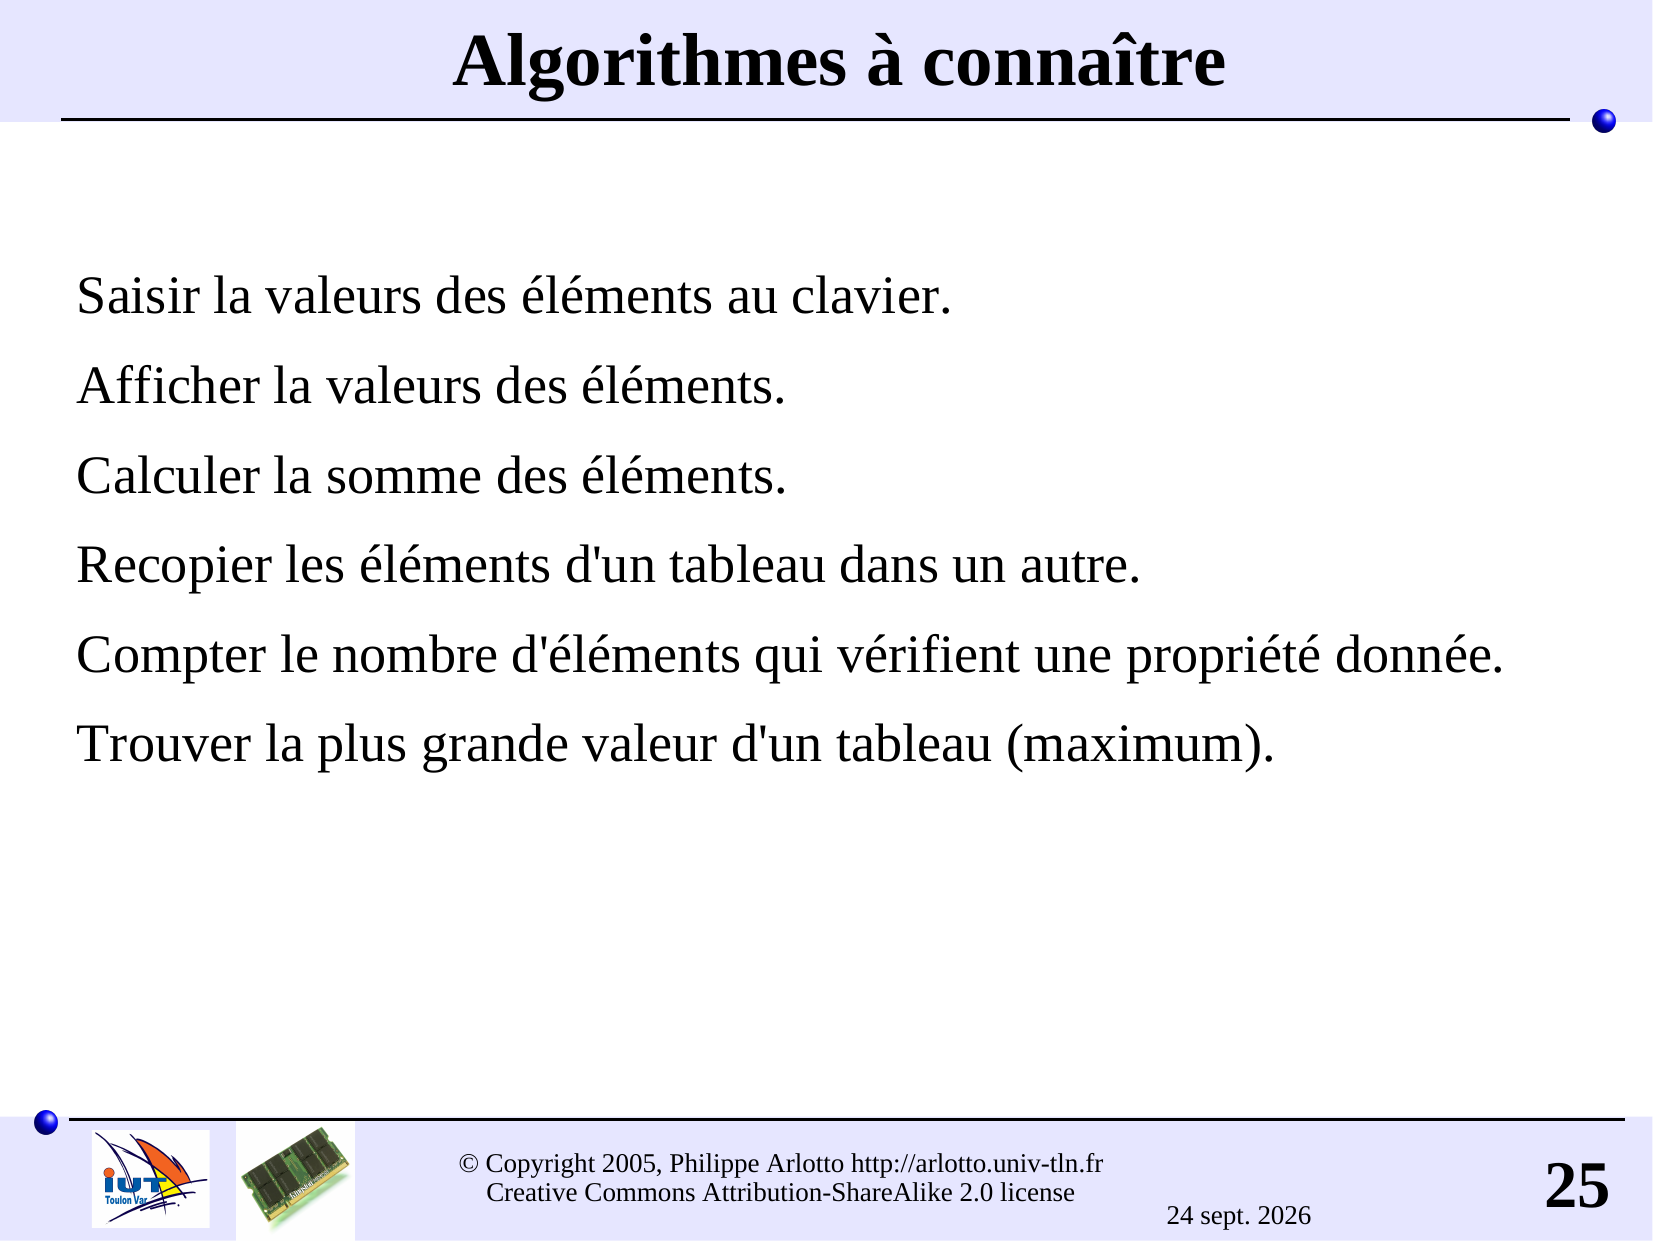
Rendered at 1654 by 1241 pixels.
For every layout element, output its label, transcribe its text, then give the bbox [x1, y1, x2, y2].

picture [236, 1121, 355, 1241]
list Saisir la valeurs des éléments au clavier. Afficher la valeurs des éléments. Calculer la somme des éléments. Recopier les éléments d'un tableau dans un autre. Compter le nombre d'éléments qui vérifient une propriété donnée. Trouver la plus grande valeur d'un tableau (maximum). [59, 265, 1565, 934]
title Algorithmes à connaître [95, 14, 1585, 107]
